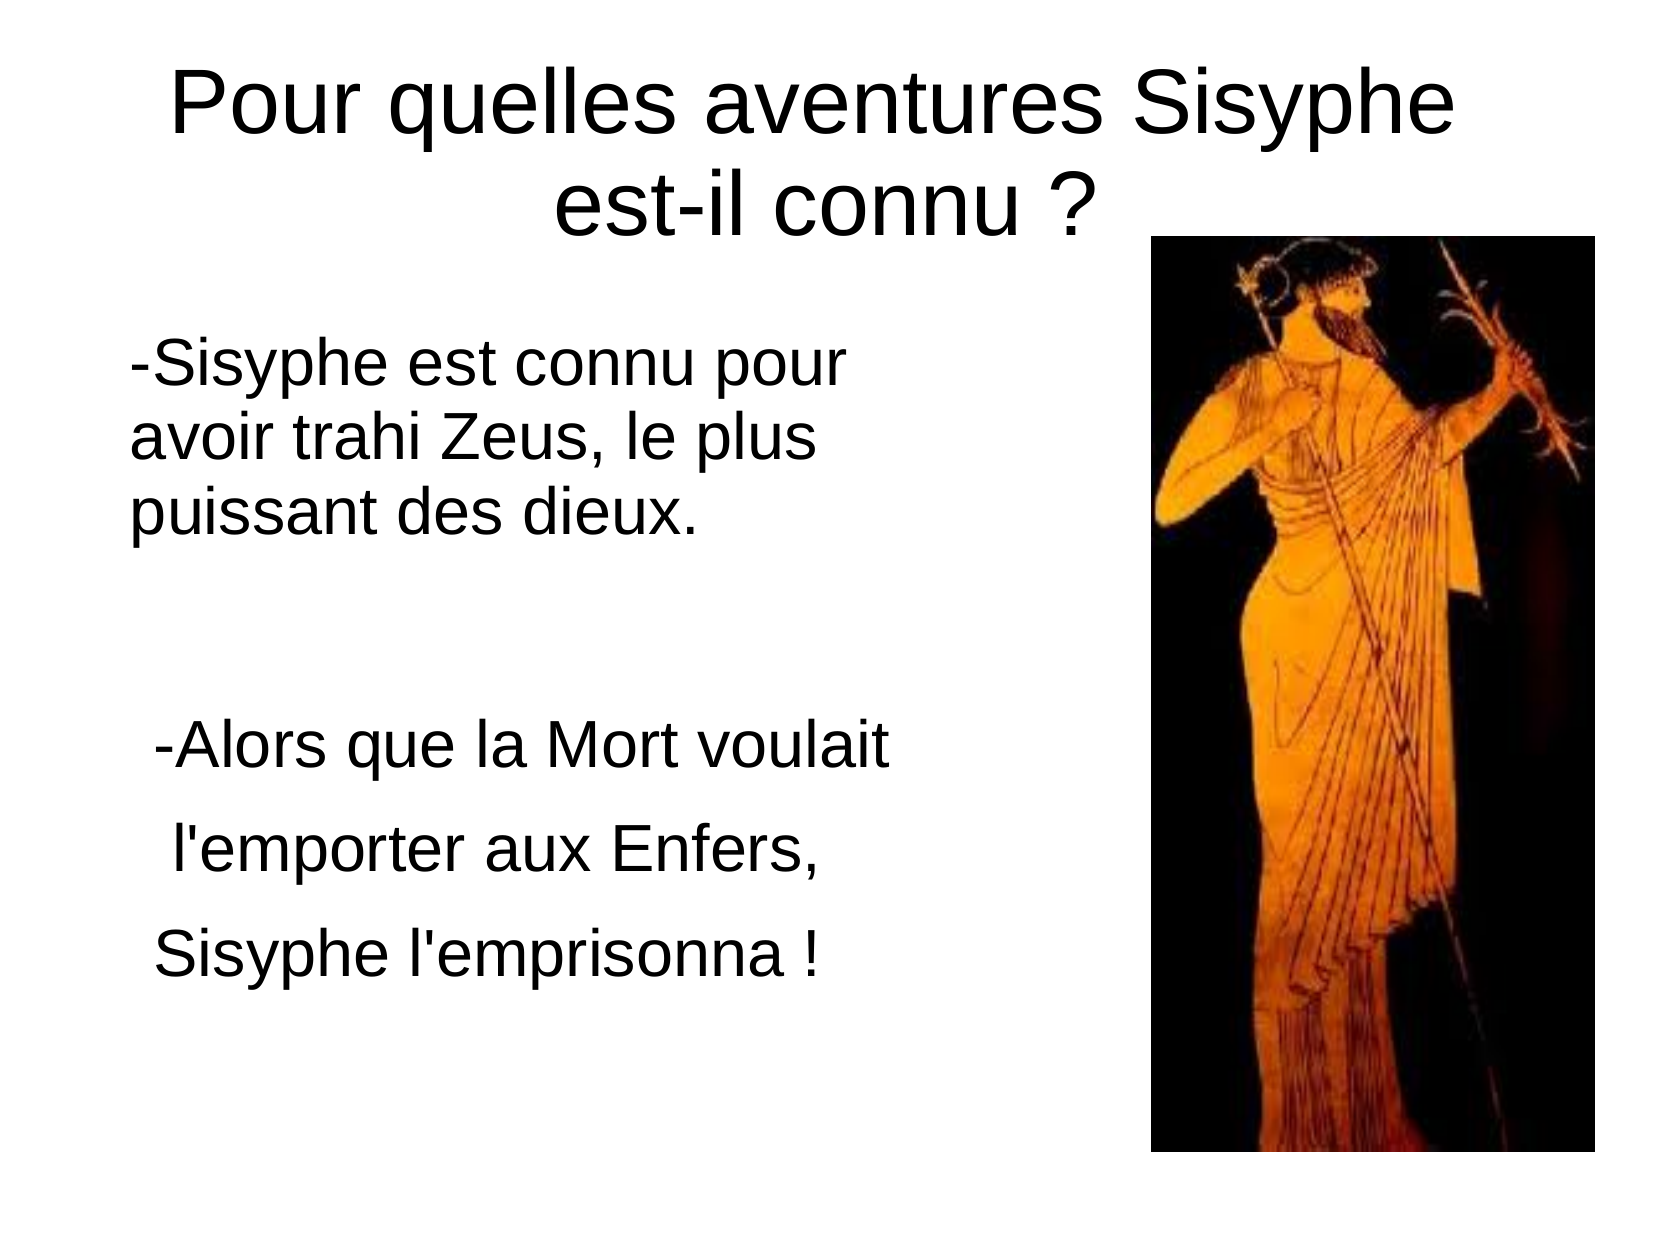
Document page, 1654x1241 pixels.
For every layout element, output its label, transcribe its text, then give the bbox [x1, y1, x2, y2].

text_box -Sisyphe est connu pour avoir trahi Zeus, le plus puissant des dieux. [59, 324, 975, 548]
list -Alors que la Mort voulait l'emporter aux Enfers, Sisyphe l'emprisonna ! [82, 290, 1571, 1195]
title Pour quelles aventures Sisyphe est-il connu ? [82, 49, 1571, 257]
picture [1151, 236, 1595, 1152]
